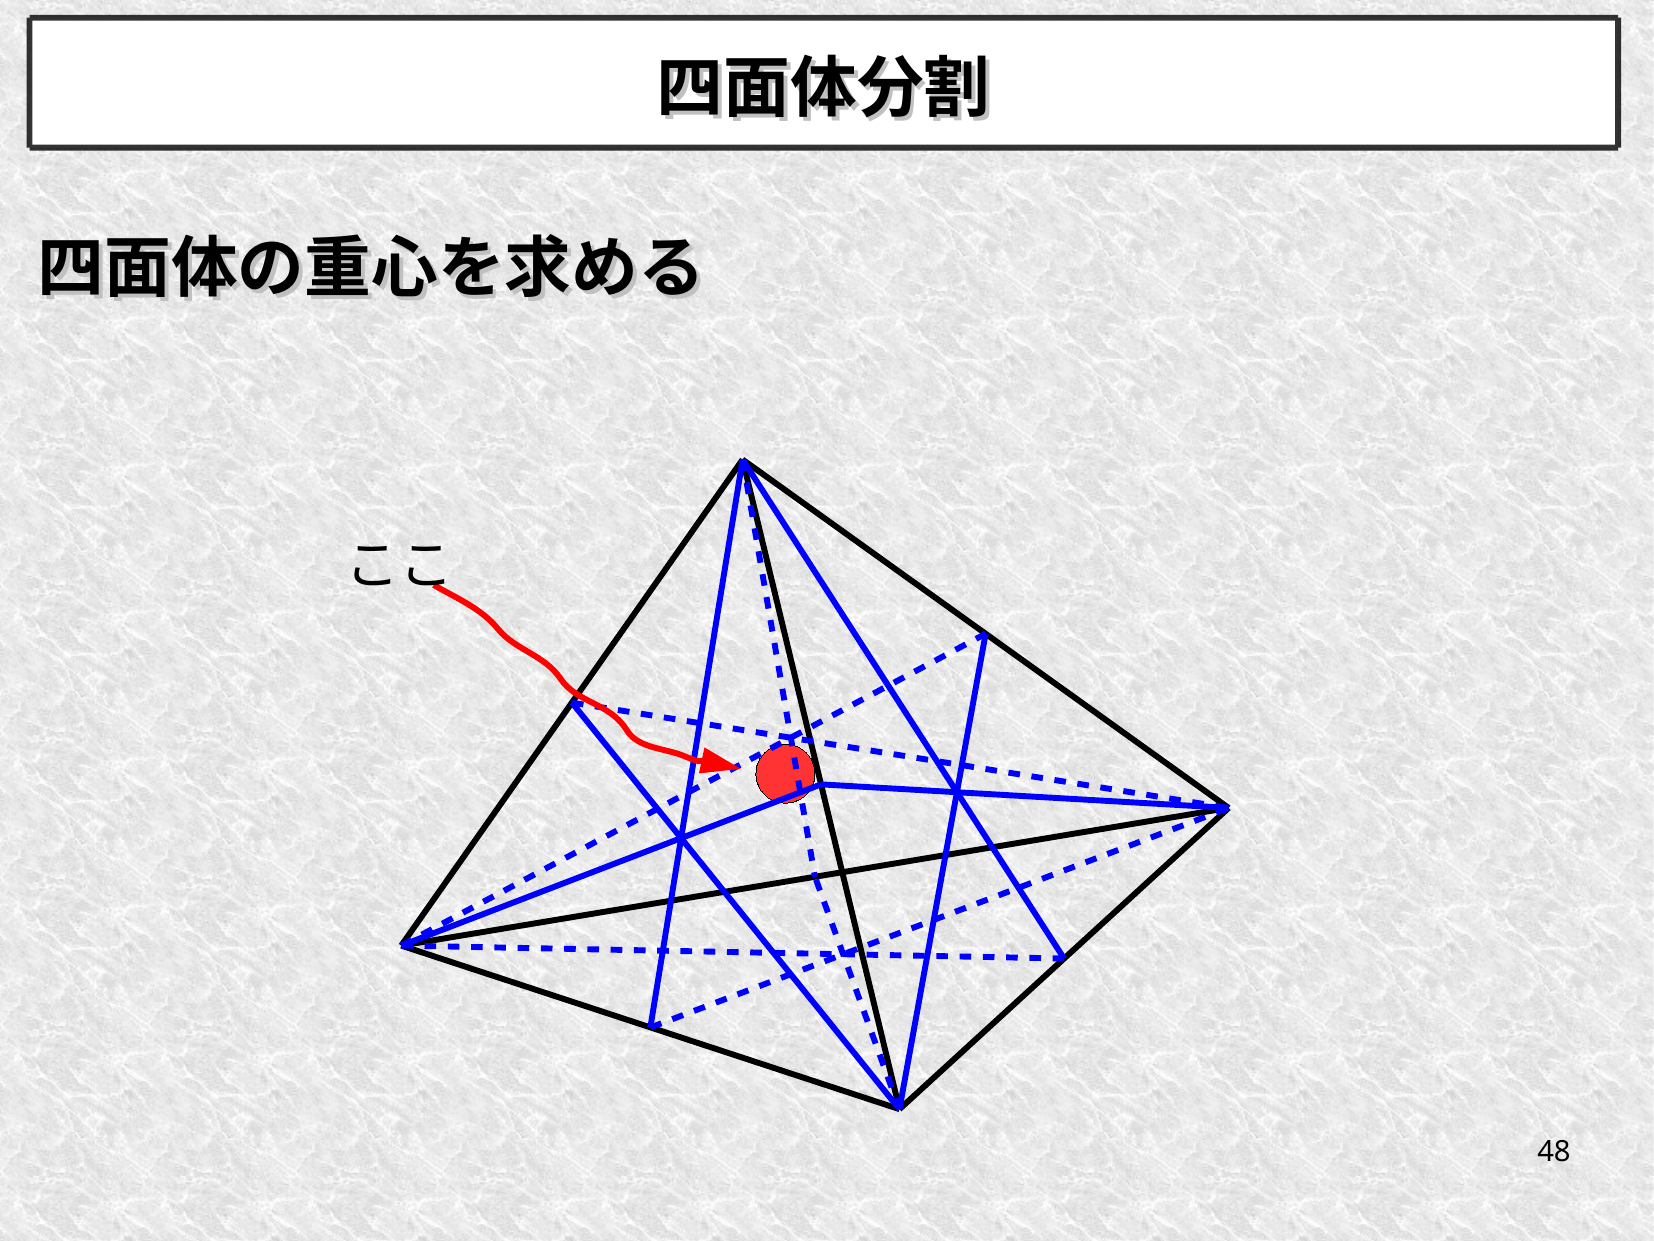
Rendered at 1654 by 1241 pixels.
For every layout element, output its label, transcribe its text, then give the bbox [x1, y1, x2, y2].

text_box [755, 744, 815, 800]
text_box 四面体分割 [29, 17, 1619, 148]
text_box 四面体の重心を求める [22, 206, 939, 296]
picture [0, 0, 1654, 1241]
text_box [783, 793, 808, 804]
text_box ここ [330, 513, 479, 588]
